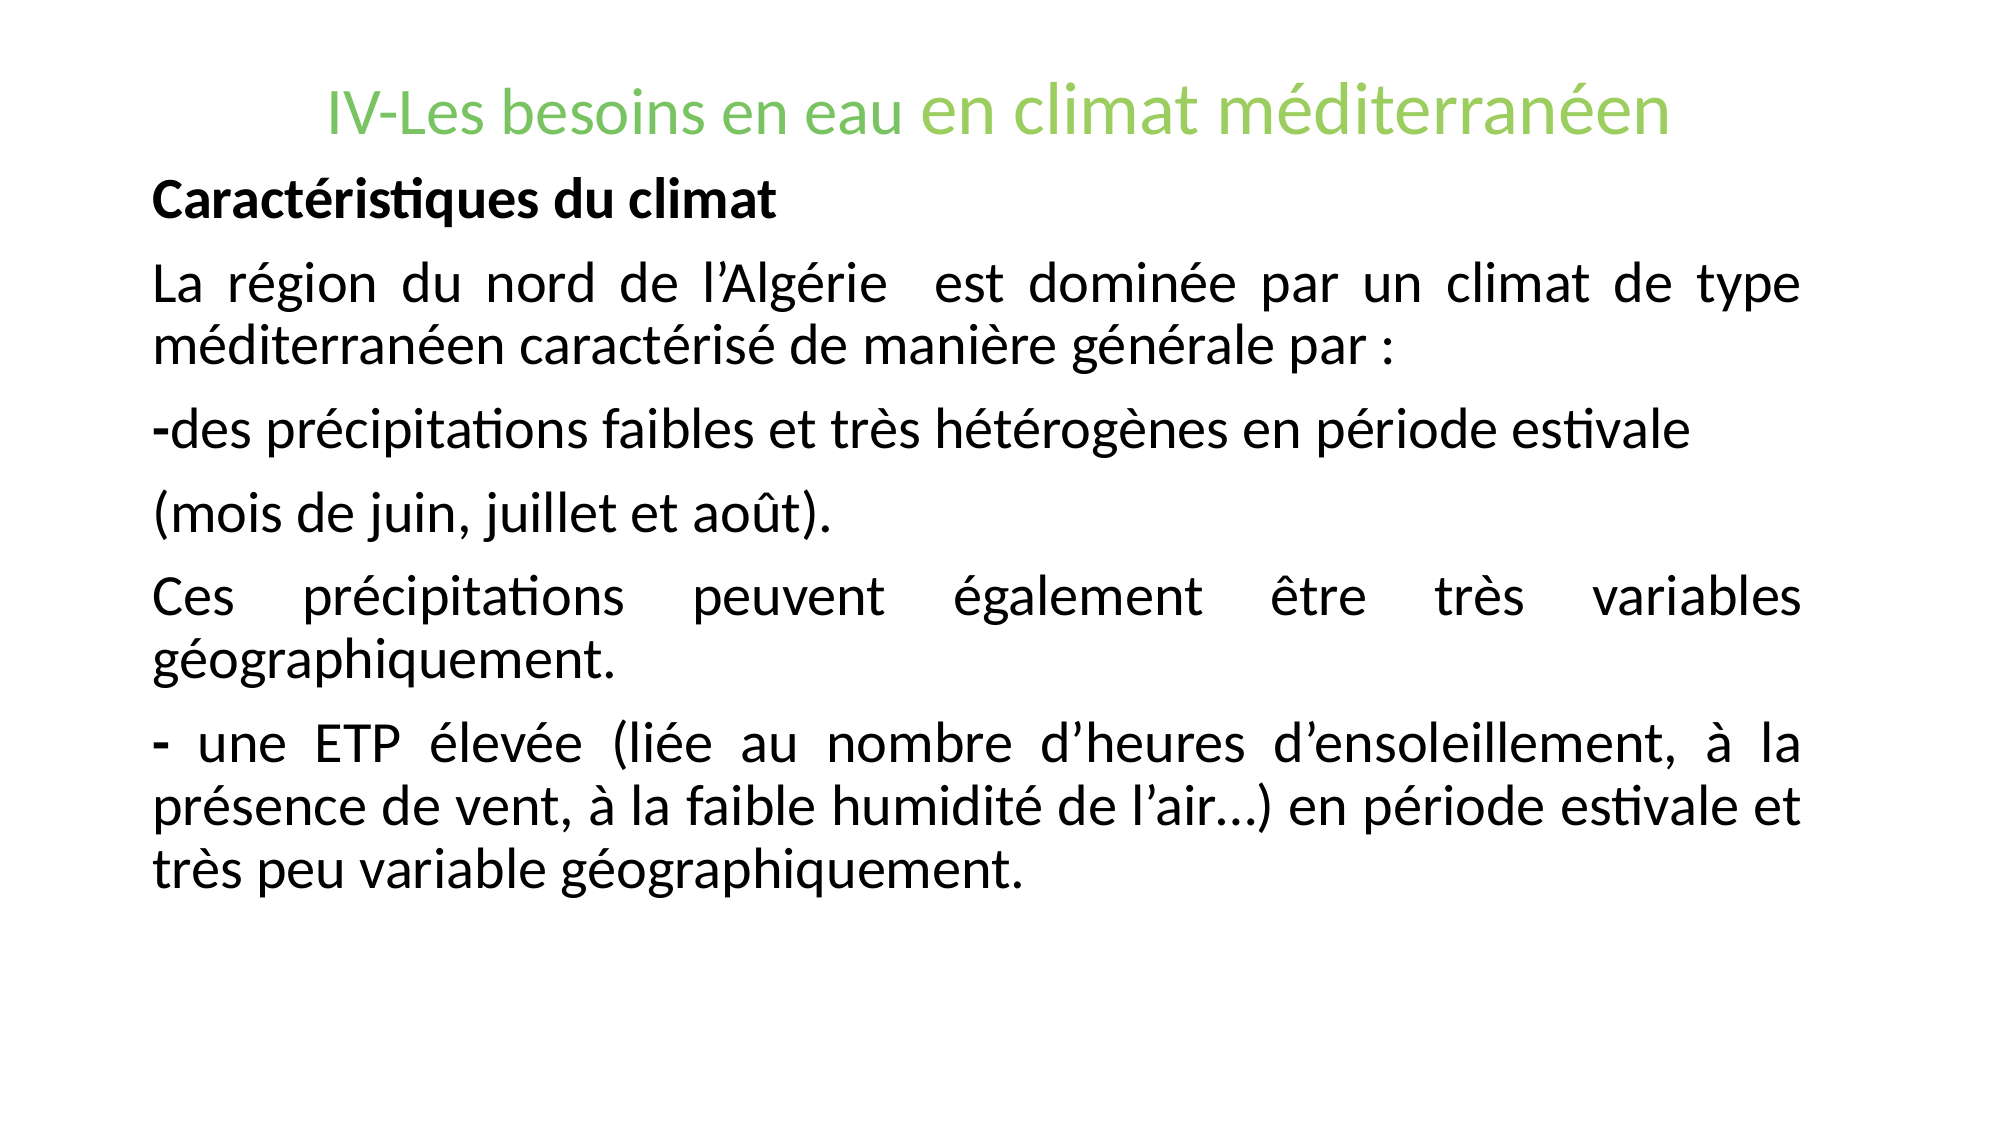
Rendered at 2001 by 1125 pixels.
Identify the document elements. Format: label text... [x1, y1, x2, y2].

list Caractéristiques du climat La région du nord de l’Algérie est dominée par un climat de type méditerranéen caractérisé de manière générale par : -des précipitations faibles et très hétérogènes en période estivale (mois de juin, juillet et août). Ces précipitations peuvent également être très variables géographiquement. - une ETP élevée (liée au nombre d’heures d’ensoleillement, à la présence de vent, à la faible humidité de l’air…) en période estivale et très peu variable géographiquement. [137, 160, 1863, 1014]
title IV-Les besoins en eau en climat méditerranéen [137, 59, 1863, 160]
